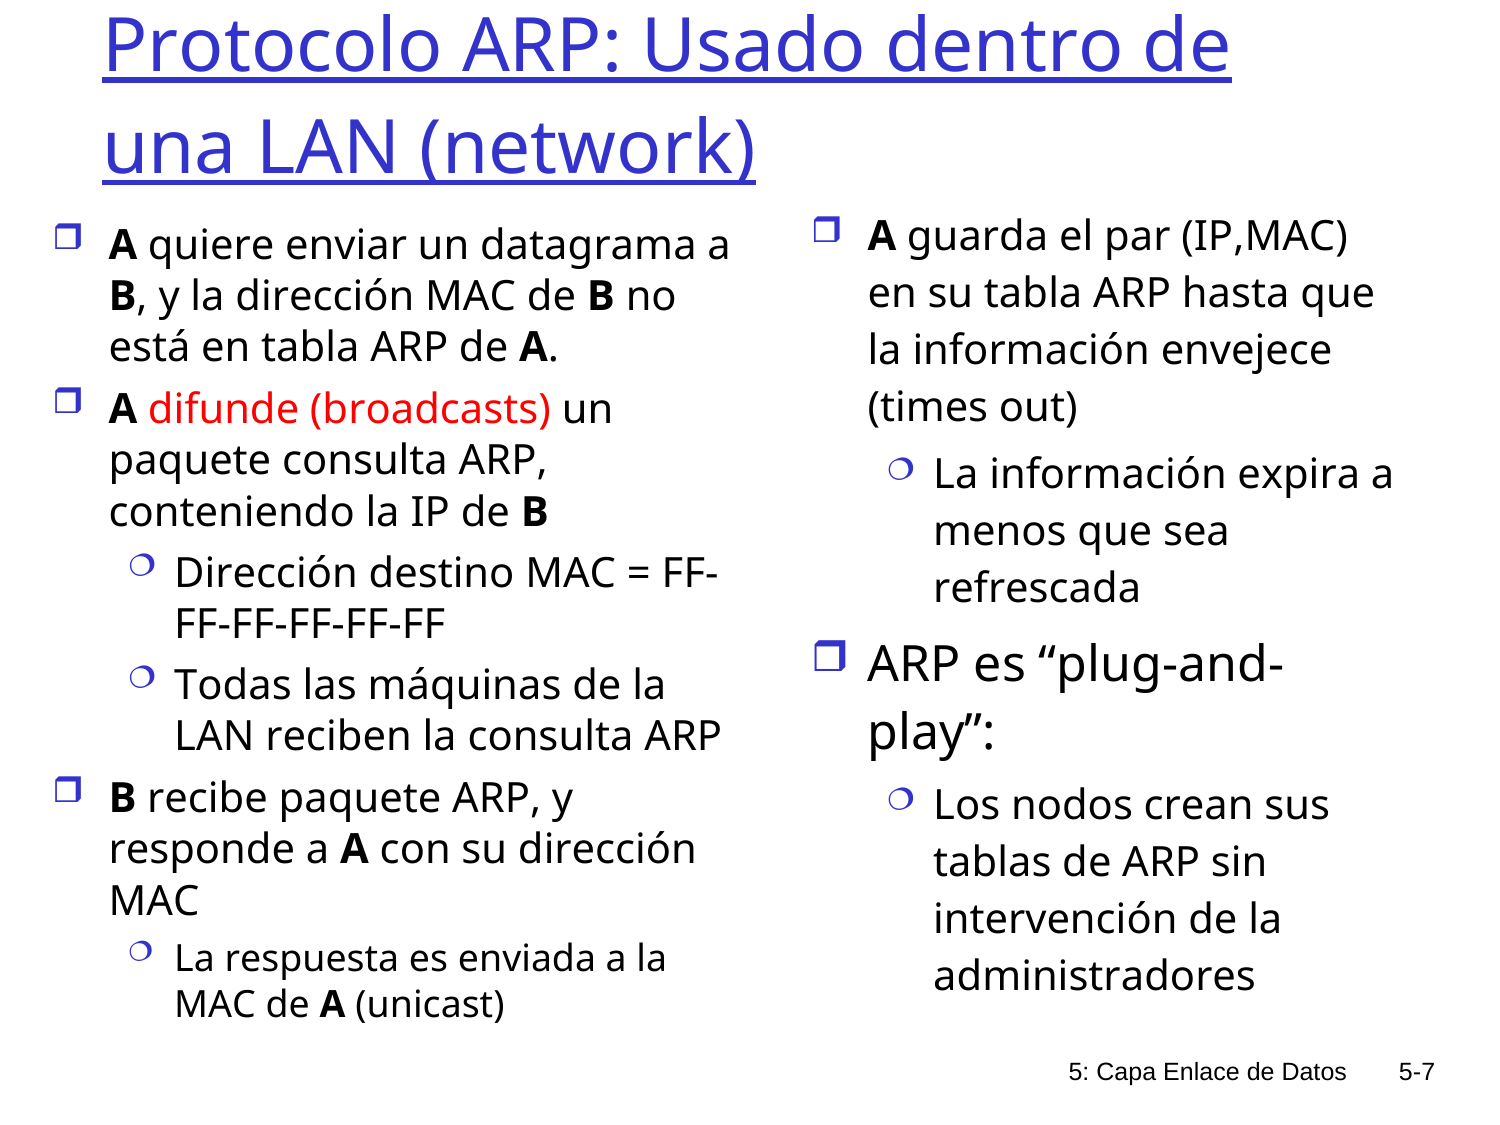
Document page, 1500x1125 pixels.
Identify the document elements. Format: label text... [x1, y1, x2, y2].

title Protocolo ARP: Usado dentro de una LAN (network) [87, 0, 1363, 188]
list A guarda el par (IP,MAC) en su tabla ARP hasta que la información envejece (times out) La información expira a menos que sea refrescada ARP es “plug-and-play”: Los nodos crean sus tablas de ARP sin intervención de la administradores [796, 198, 1422, 901]
list A quiere enviar un datagrama a B, y la dirección MAC de B no está en tabla ARP de A. A difunde (broadcasts) un paquete consulta ARP, conteniendo la IP de B Dirección destino MAC = FF-FF-FF-FF-FF-FF Todas las máquinas de la LAN reciben la consulta ARP B recibe paquete ARP, y responde a A con su dirección MAC La respuesta es enviada a la MAC de A (unicast) [37, 210, 751, 1088]
